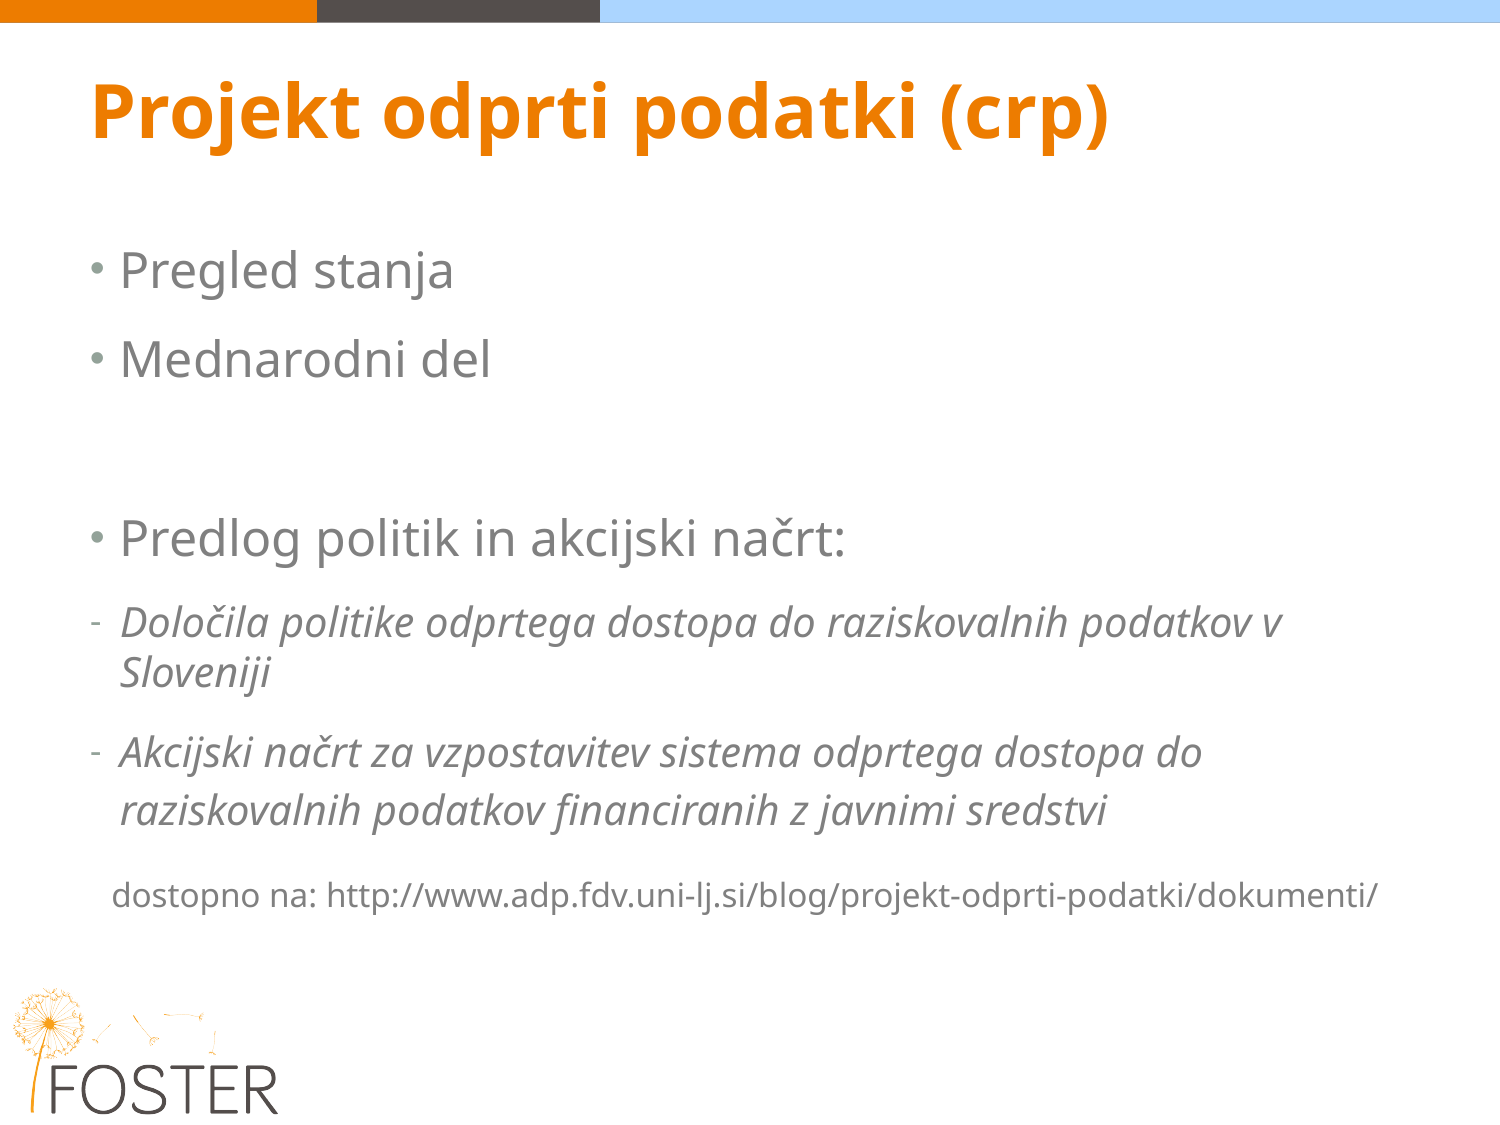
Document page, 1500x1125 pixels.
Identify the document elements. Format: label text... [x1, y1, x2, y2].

picture [13, 988, 278, 1125]
title Projekt odprti podatki (crp) [75, 55, 1425, 219]
list Pregled stanja Mednarodni del Predlog politik in akcijski načrt: Določila politike odprtega dostopa do raziskovalnih podatkov v Sloveniji Akcijski načrt za vzpostavitev sistema odprtega dostopa do raziskovalnih podatkov financiranih z javnimi sredstvi dostopno na: http://www.adp.fdv.uni-lj.si/blog/projekt-odprti-podatki/dokumenti/ [75, 230, 1425, 1031]
